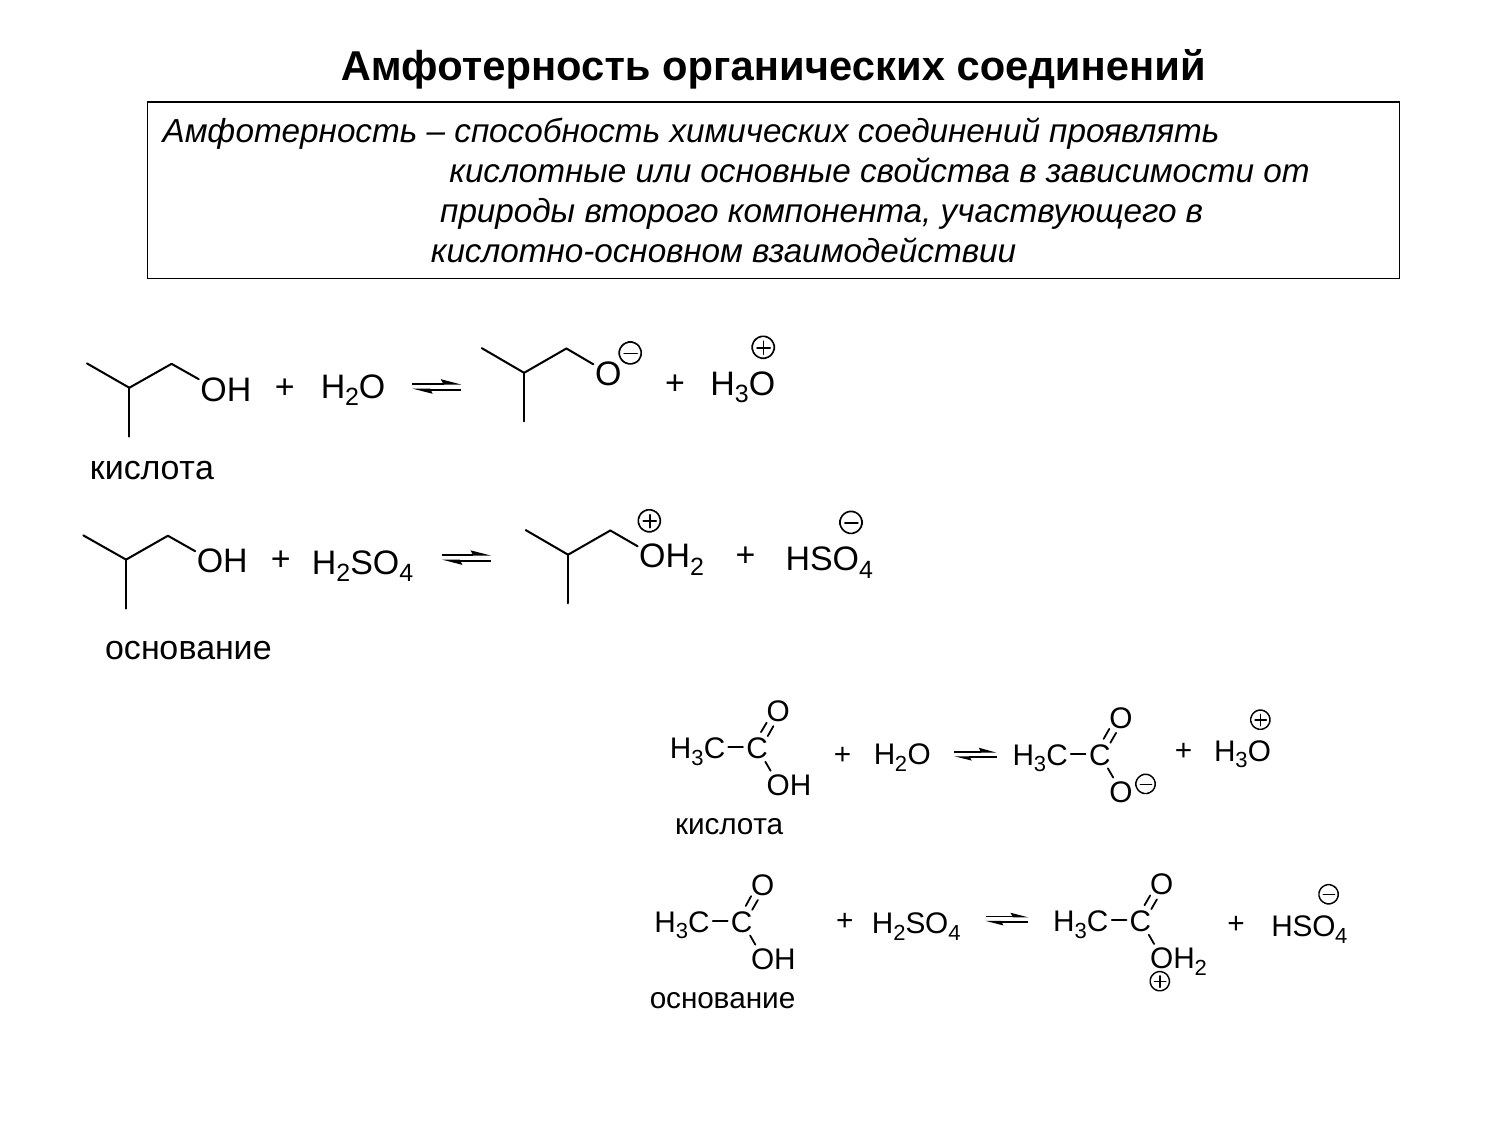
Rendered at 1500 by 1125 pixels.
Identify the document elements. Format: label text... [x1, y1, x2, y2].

text_box Амфотерность – способность химических соединений проявлять кислотные или основные свойства в зависимости от природы второго компонента, участвующего в кислотно-основном взаимодействии [147, 101, 1400, 279]
chart [76, 326, 881, 677]
text_box Амфотерность органических соединений [88, 31, 1459, 97]
chart [643, 692, 1356, 1023]
